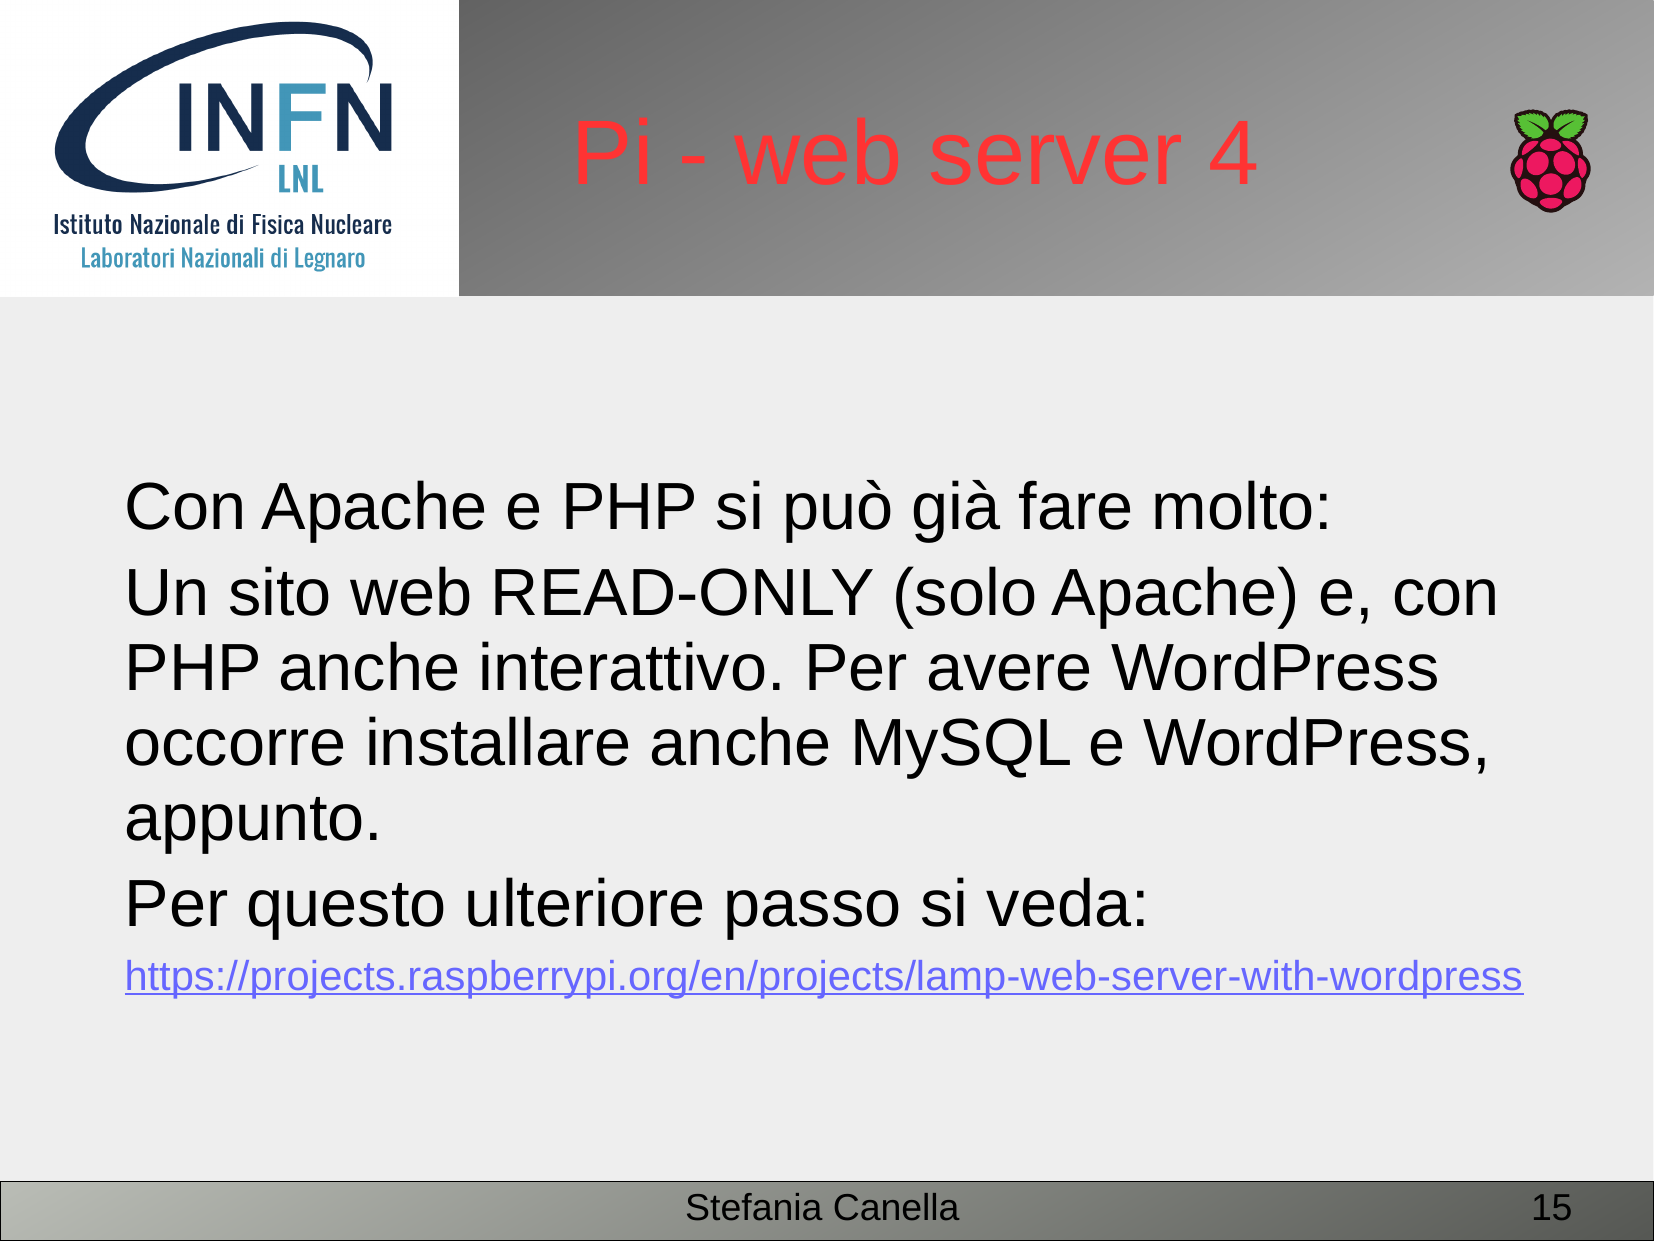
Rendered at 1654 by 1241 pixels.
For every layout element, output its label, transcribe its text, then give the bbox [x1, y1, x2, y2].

title Pi - web server 4 [459, 49, 1571, 257]
text_box [0, 1181, 670, 1241]
text_box Stefania Canella [670, 1178, 984, 1241]
text_box <number> [1516, 1178, 1654, 1241]
subtitle Con Apache e PHP si può già fare molto: Un sito web READ-ONLY (solo Apache) e, con PHP anche interattivo. Per avere WordPress occorre installare anche MySQL e WordPress, appunto. Per questo ulteriore passo si veda: https://projects.raspberrypi.org/en/projects/lamp-web-server-with-wordpress [65, 441, 1588, 1027]
text_box [984, 1181, 1516, 1241]
picture [0, 0, 459, 297]
text_box [459, 0, 1654, 296]
